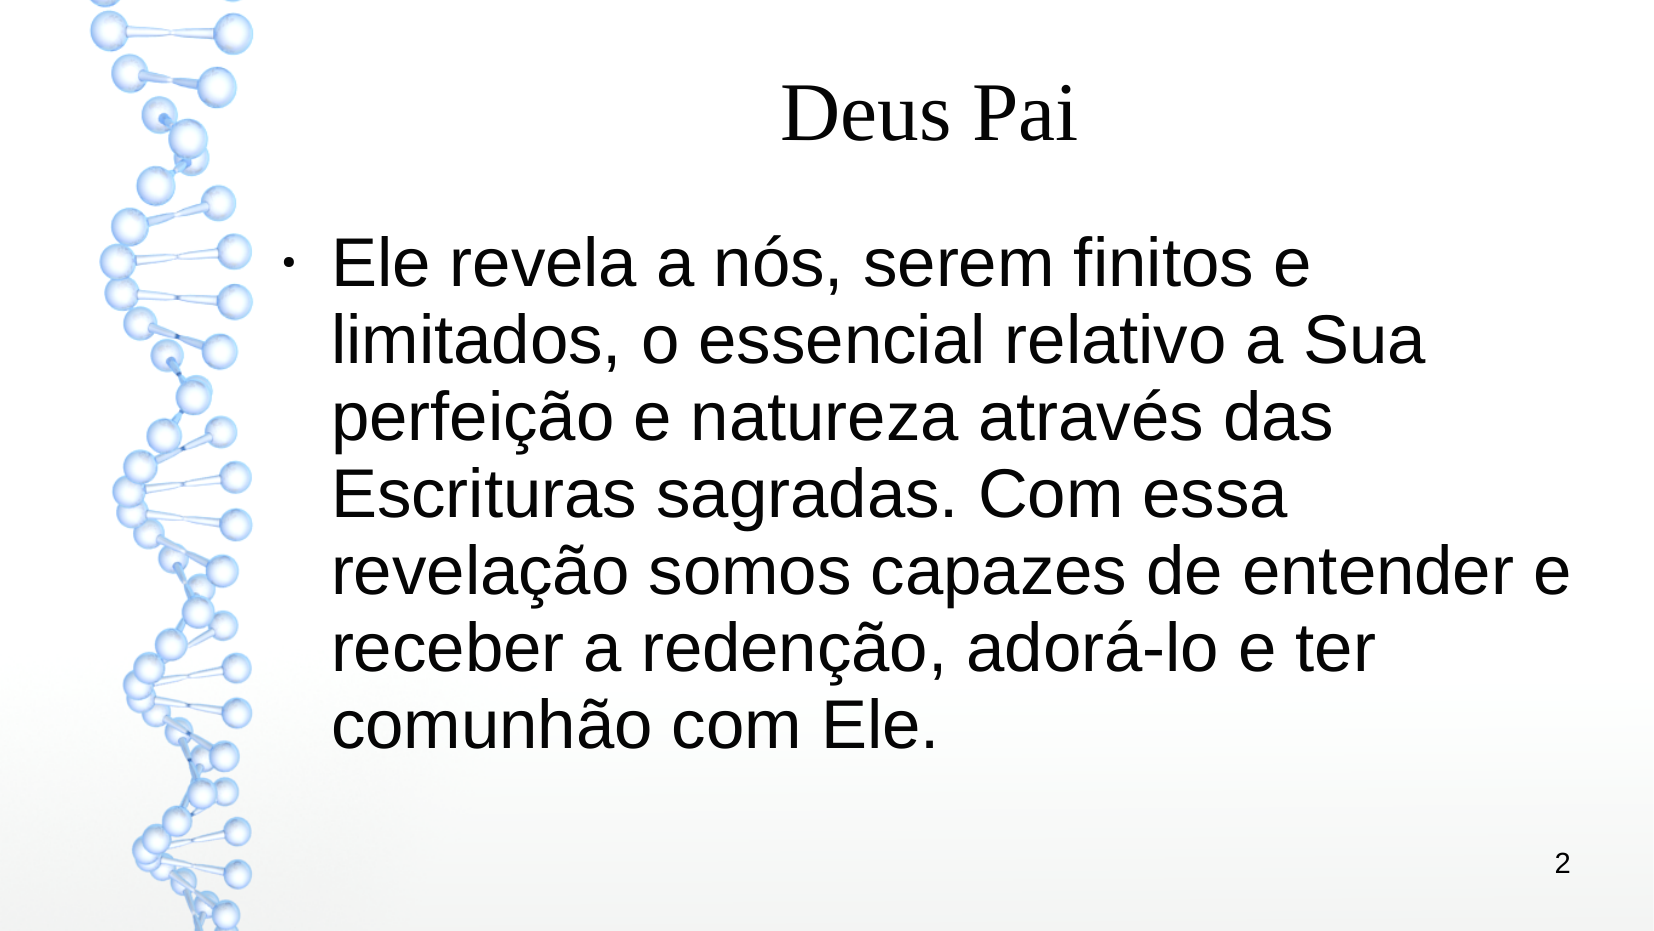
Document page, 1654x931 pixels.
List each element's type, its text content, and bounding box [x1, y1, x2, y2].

picture [0, 0, 1654, 931]
list Ele revela a nós, serem finitos e limitados, o essencial relativo a Sua perfeição e natureza através das Escrituras sagradas. Com essa revelação somos capazes de entender e receber a redenção, adorá-lo e ter comunhão com Ele. [265, 224, 1595, 764]
title Deus Pai [265, 35, 1595, 189]
